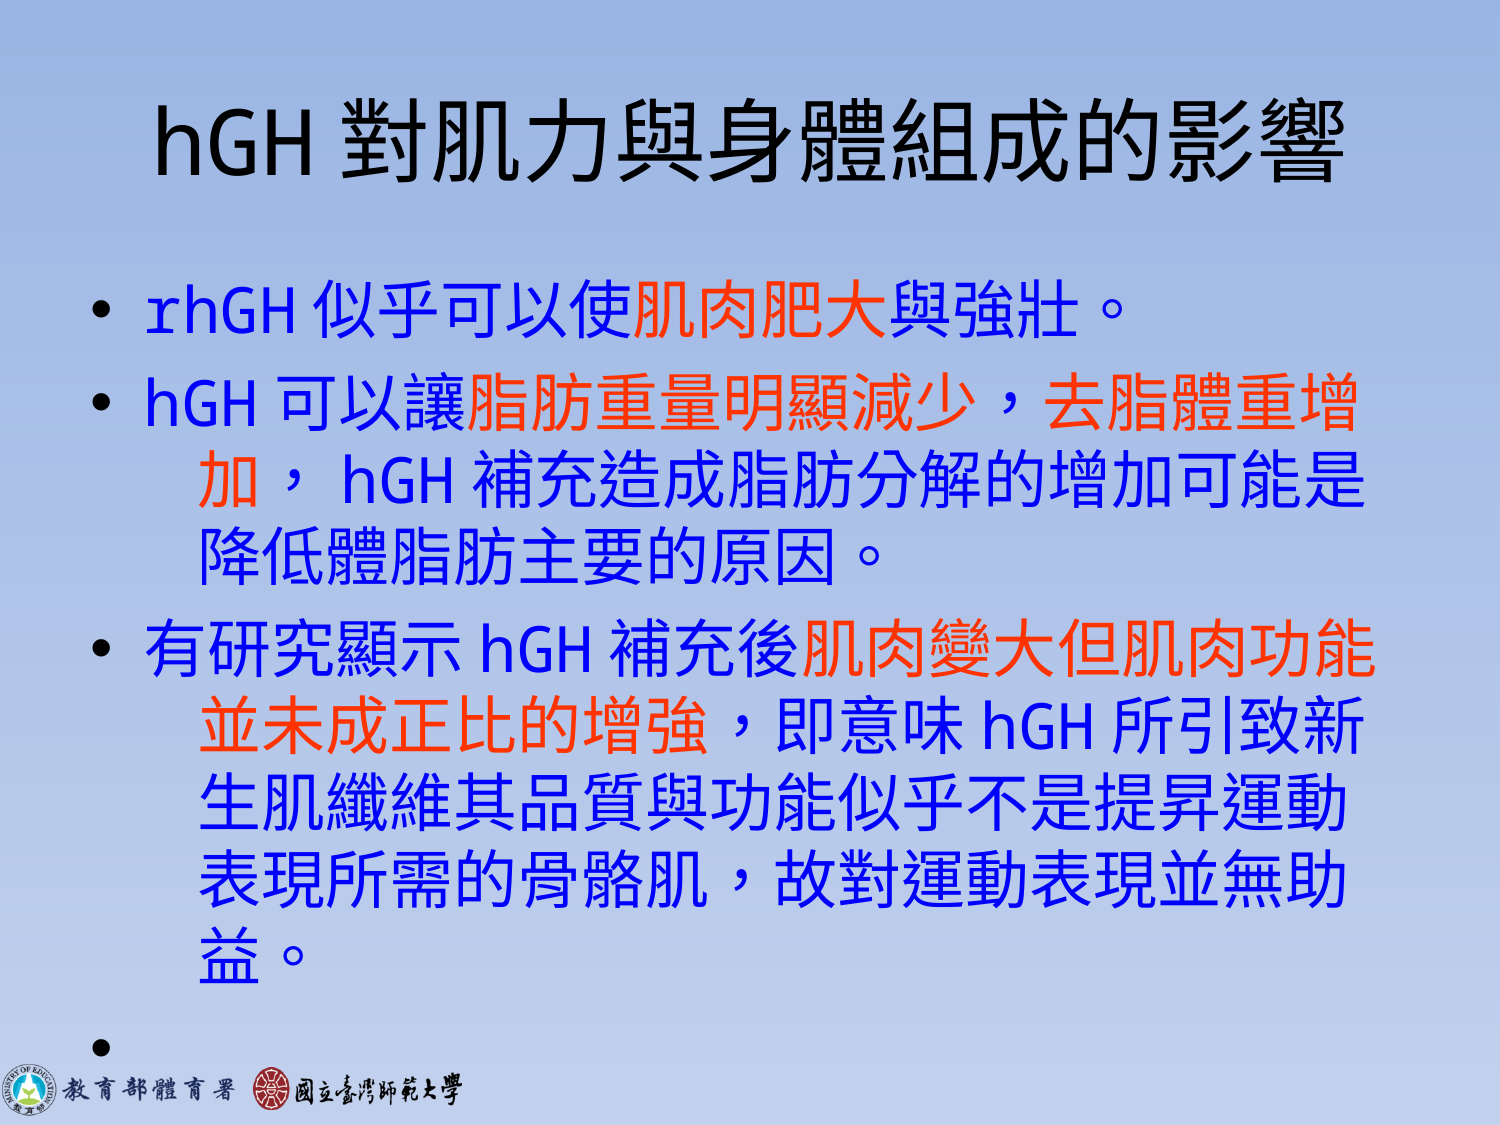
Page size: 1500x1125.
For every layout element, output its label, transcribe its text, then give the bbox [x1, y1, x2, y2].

title hGH對肌力與身體組成的影響 [75, 45, 1426, 233]
list rhGH似乎可以使肌肉肥大與強壯。 hGH可以讓脂肪重量明顯減少，去脂體重增加，hGH補充造成脂肪分解的增加可能是降低體脂肪主要的原因。 有研究顯示hGH補充後肌肉變大但肌肉功能並未成正比的增強，即意味hGH所引致新生肌纖維其品質與功能似乎不是提昇運動表現所需的骨骼肌，故對運動表現並無助益。 [75, 262, 1426, 1005]
